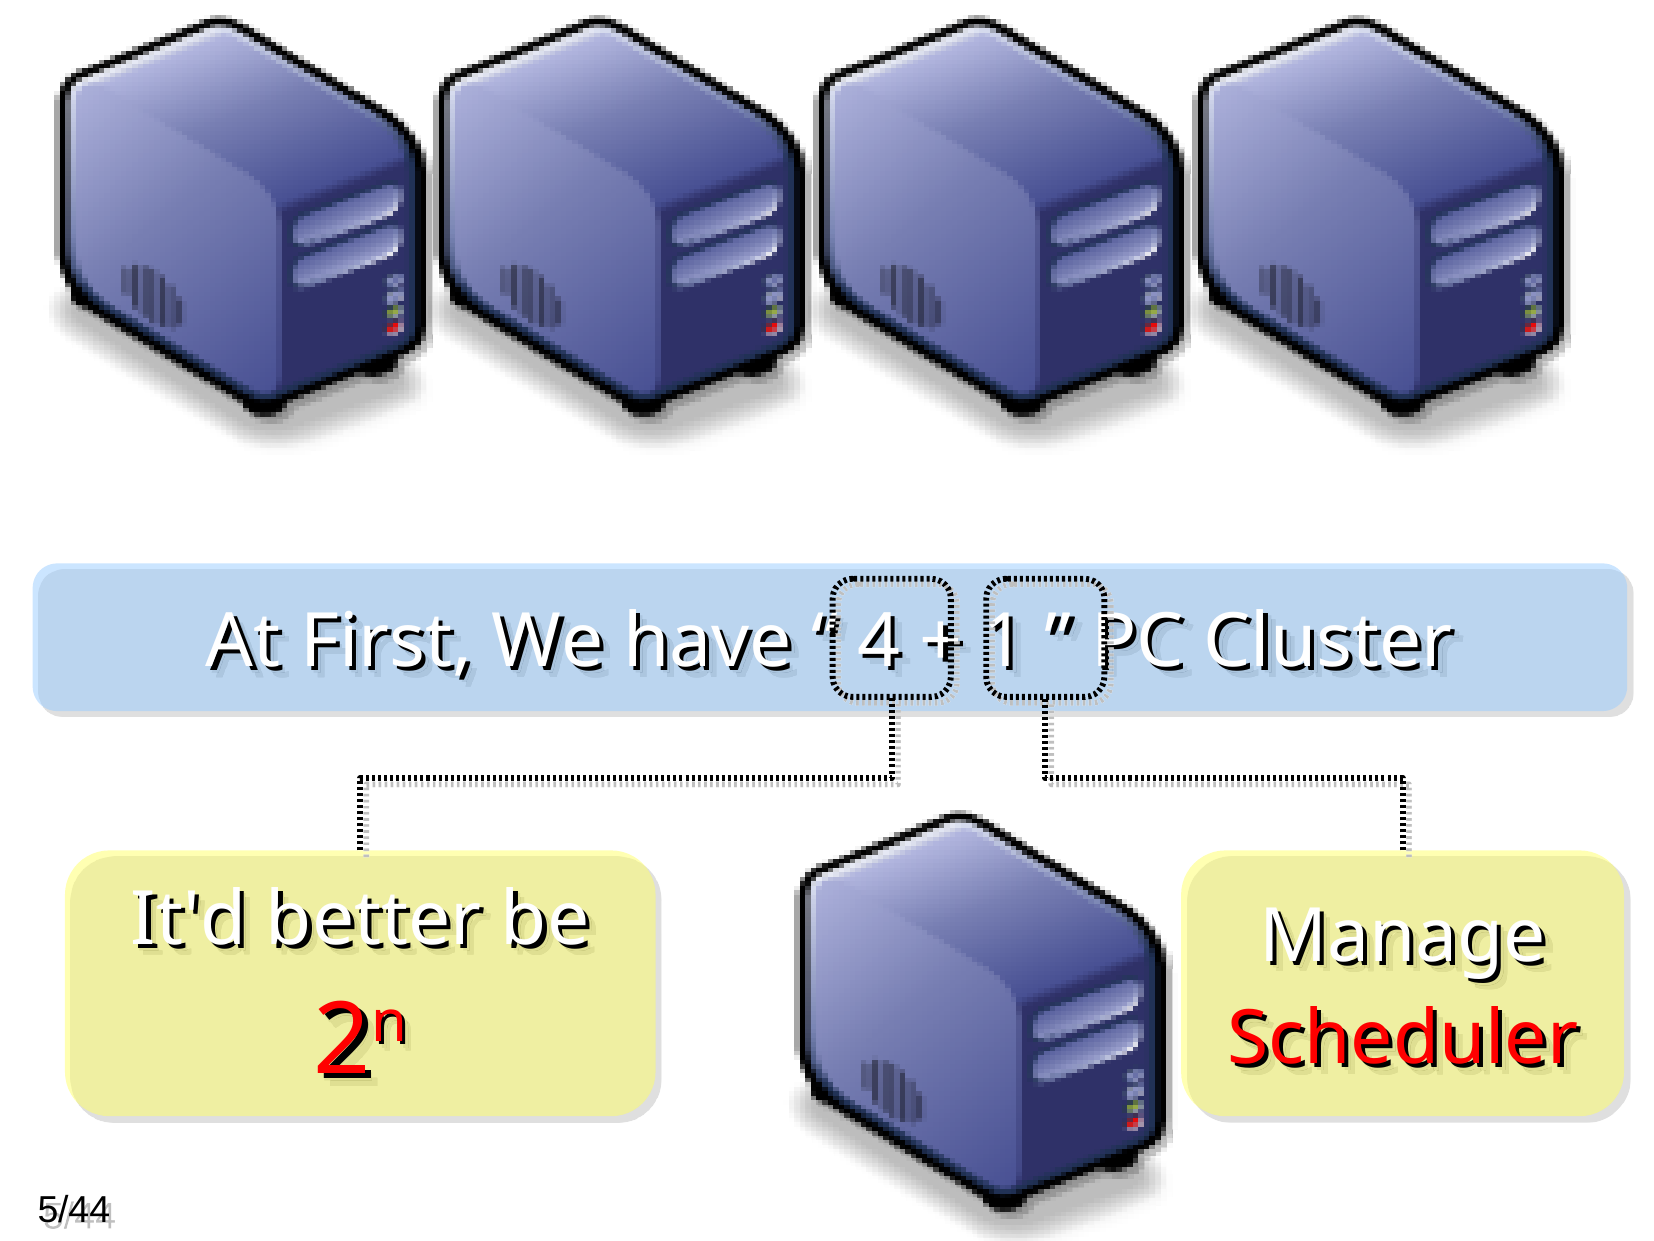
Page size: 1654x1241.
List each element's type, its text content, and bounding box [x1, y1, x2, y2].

text_box Manage Scheduler [1181, 850, 1625, 1117]
text_box It'd better be 2n [64, 850, 656, 1117]
text_box At First, We have “ 4 + 1 ” PC Cluster [32, 563, 1628, 712]
text_box <編號>/44 [0, 1181, 148, 1239]
picture [767, 797, 1211, 1241]
picture [27, 2, 1609, 502]
